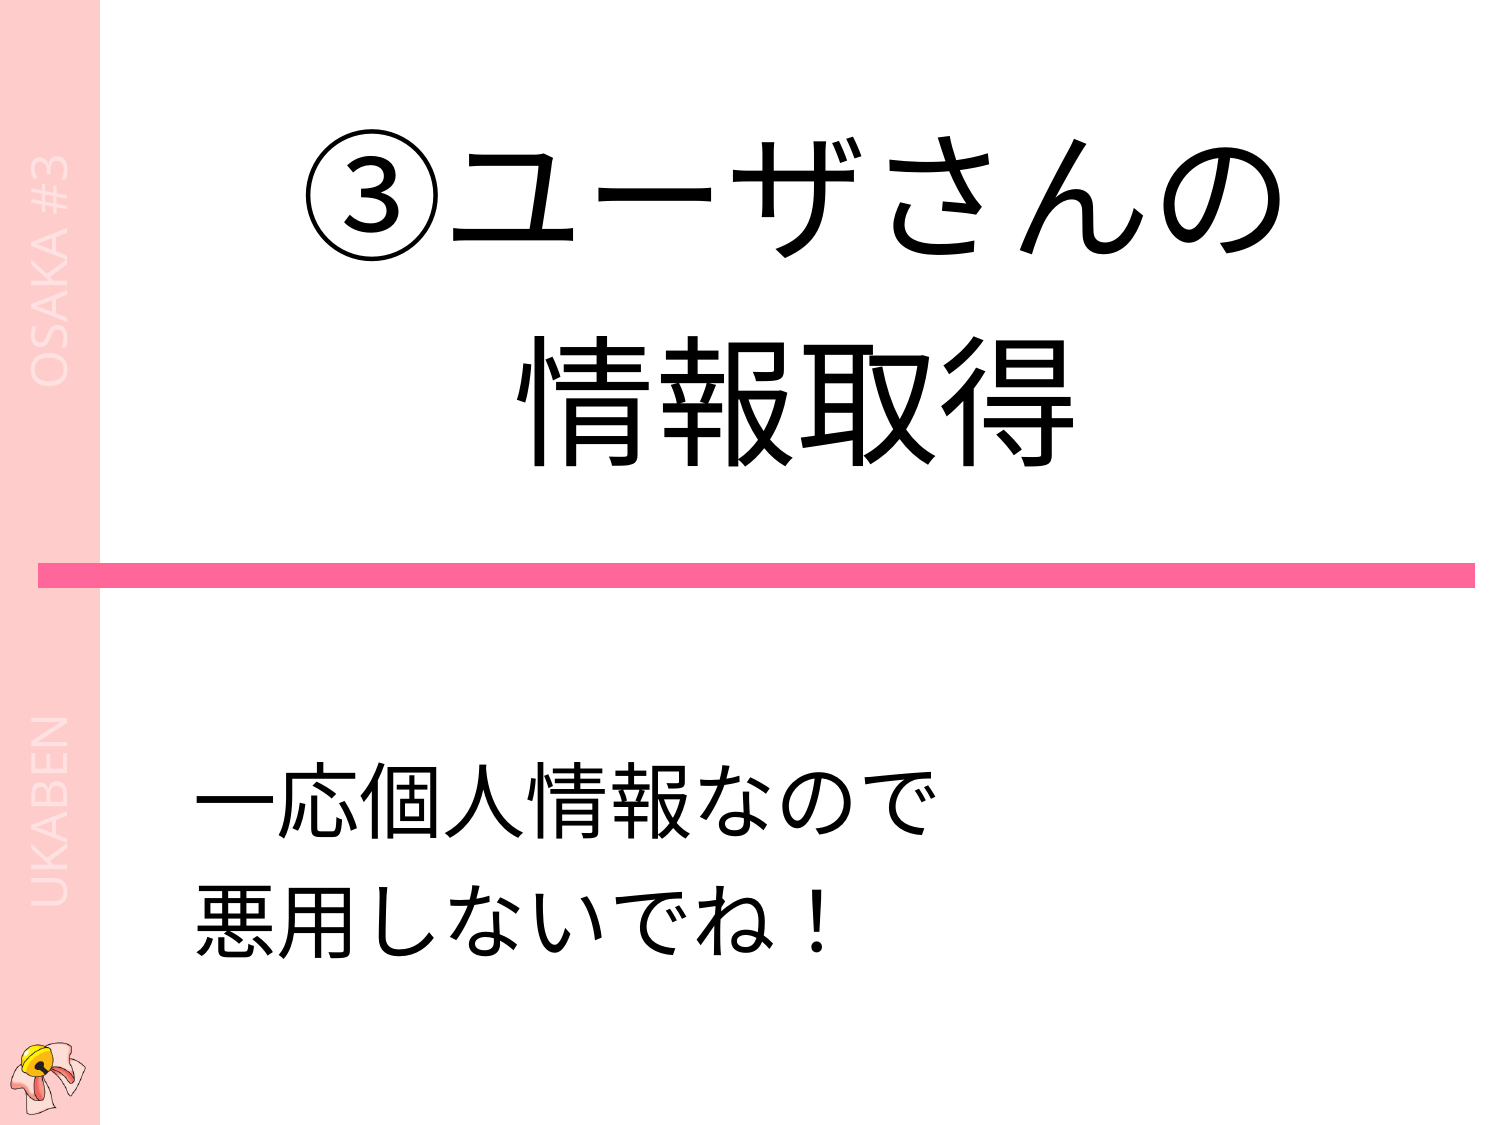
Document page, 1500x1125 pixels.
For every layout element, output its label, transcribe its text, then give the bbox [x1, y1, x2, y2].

title ③ユーザさんの 情報取得 [118, 50, 1477, 532]
subtitle 一応個人情報なので 悪用しないでね！ [118, 620, 1477, 1093]
picture [10, 1042, 86, 1115]
